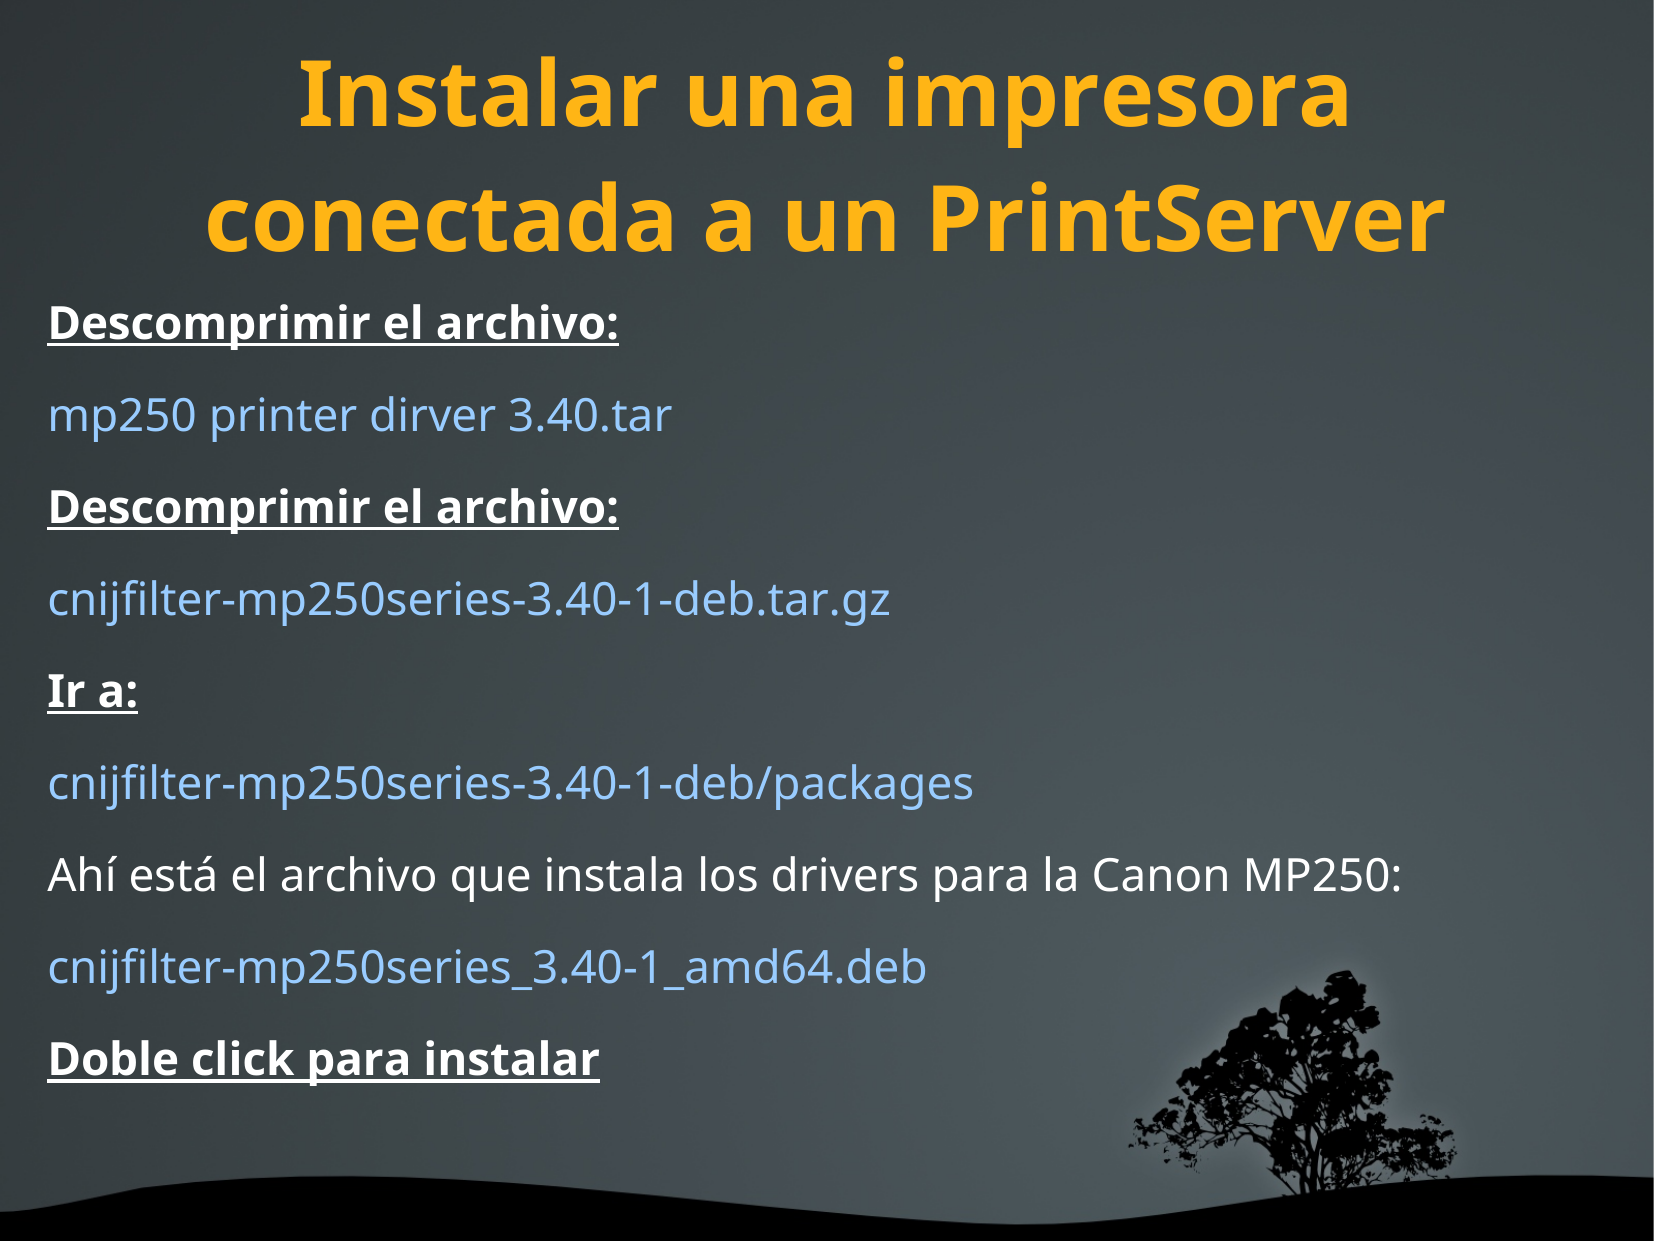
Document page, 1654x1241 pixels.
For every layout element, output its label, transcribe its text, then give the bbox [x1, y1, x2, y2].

title Instalar una impresora conectada a un PrintServer [82, 49, 1571, 257]
list Descomprimir el archivo: mp250 printer dirver 3.40.tar Descomprimir el archivo: cnijfilter-mp250series-3.40-1-deb.tar.gz Ir a: cnijfilter-mp250series-3.40-1-deb/packages Ahí está el archivo que instala los drivers para la Canon MP250: cnijfilter-mp250series_3.40-1_amd64.deb Doble click para instalar [29, 290, 1625, 1109]
picture [0, 0, 1654, 1241]
